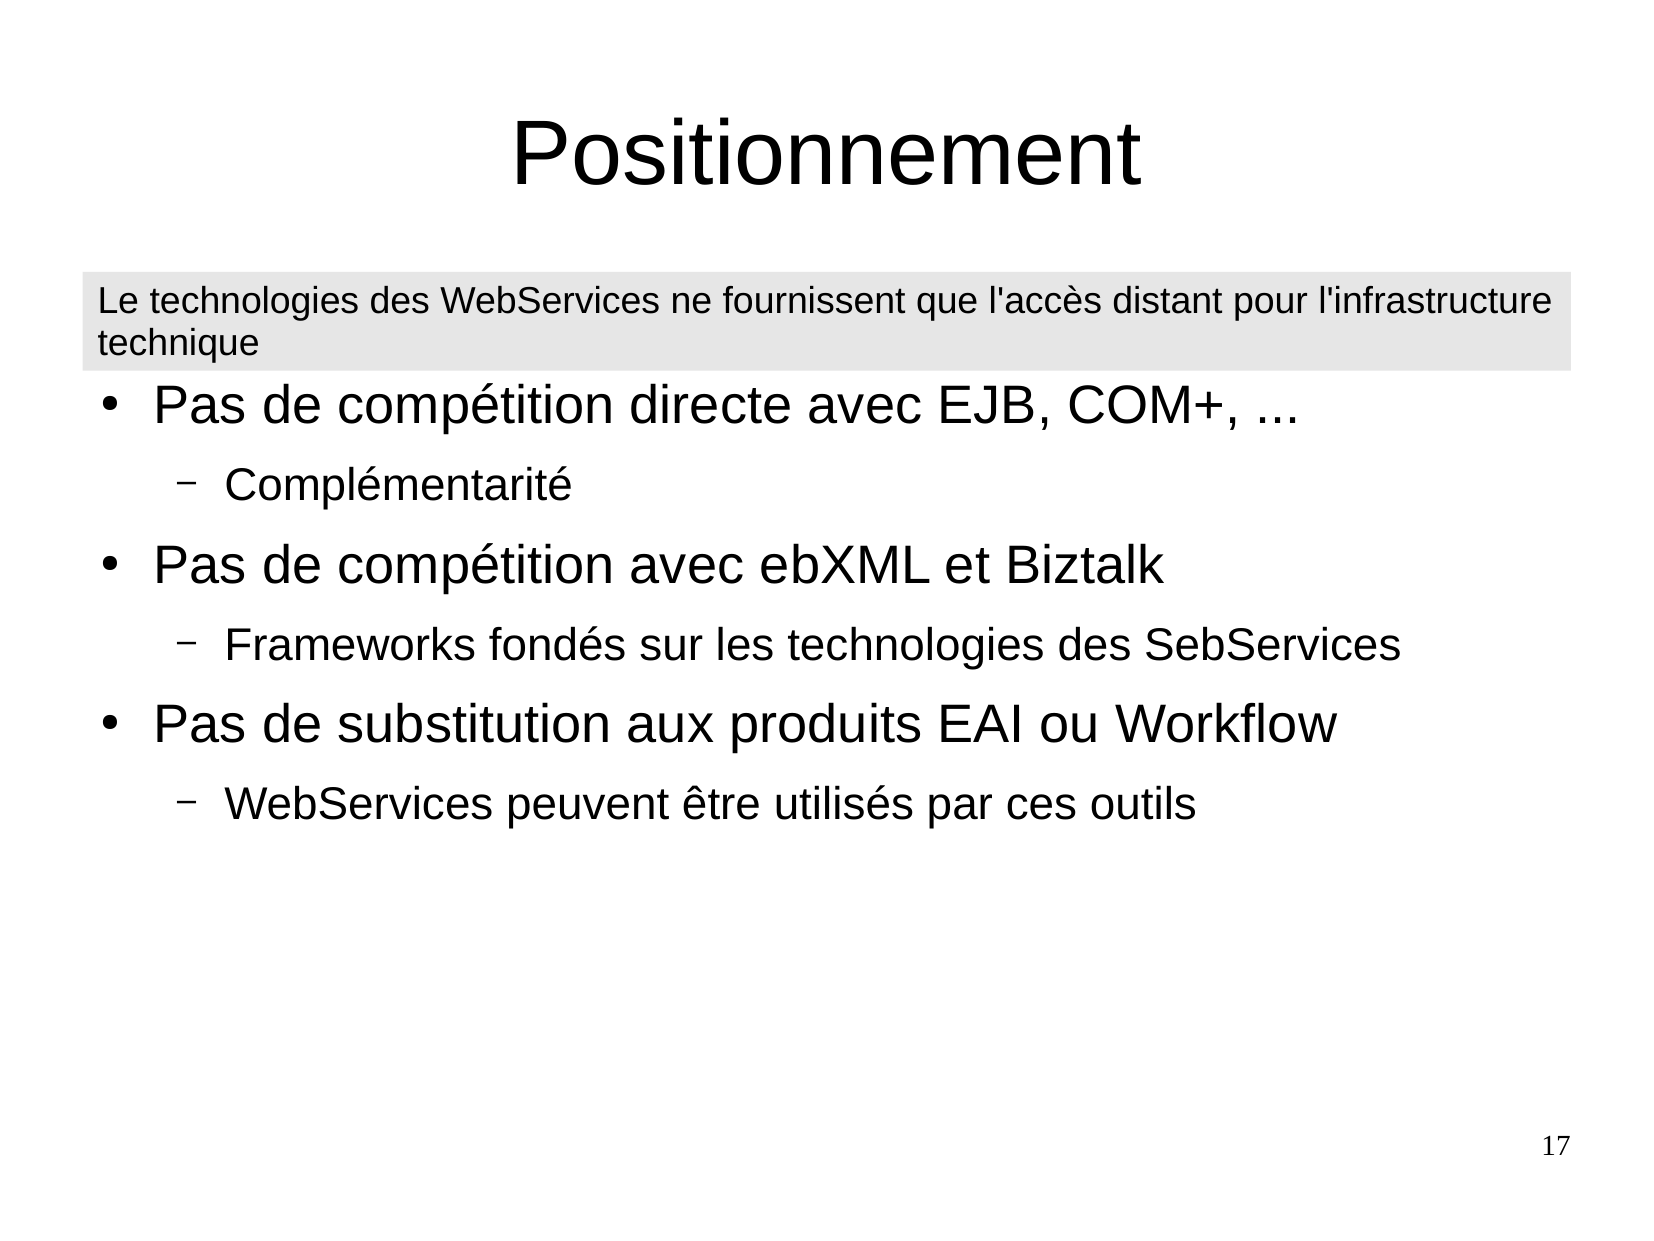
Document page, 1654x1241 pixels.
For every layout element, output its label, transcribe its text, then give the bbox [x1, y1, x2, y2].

text_box Le technologies des WebServices ne fournissent que l'accès distant pour l'infrastructure technique [82, 271, 1571, 371]
title Positionnement [82, 56, 1571, 250]
list Pas de compétition directe avec EJB, COM+, ... Complémentarité Pas de compétition avec ebXML et Biztalk Frameworks fondés sur les technologies des SebServices Pas de substitution aux produits EAI ou Workflow WebServices peuvent être utilisés par ces outils [82, 371, 1571, 1094]
